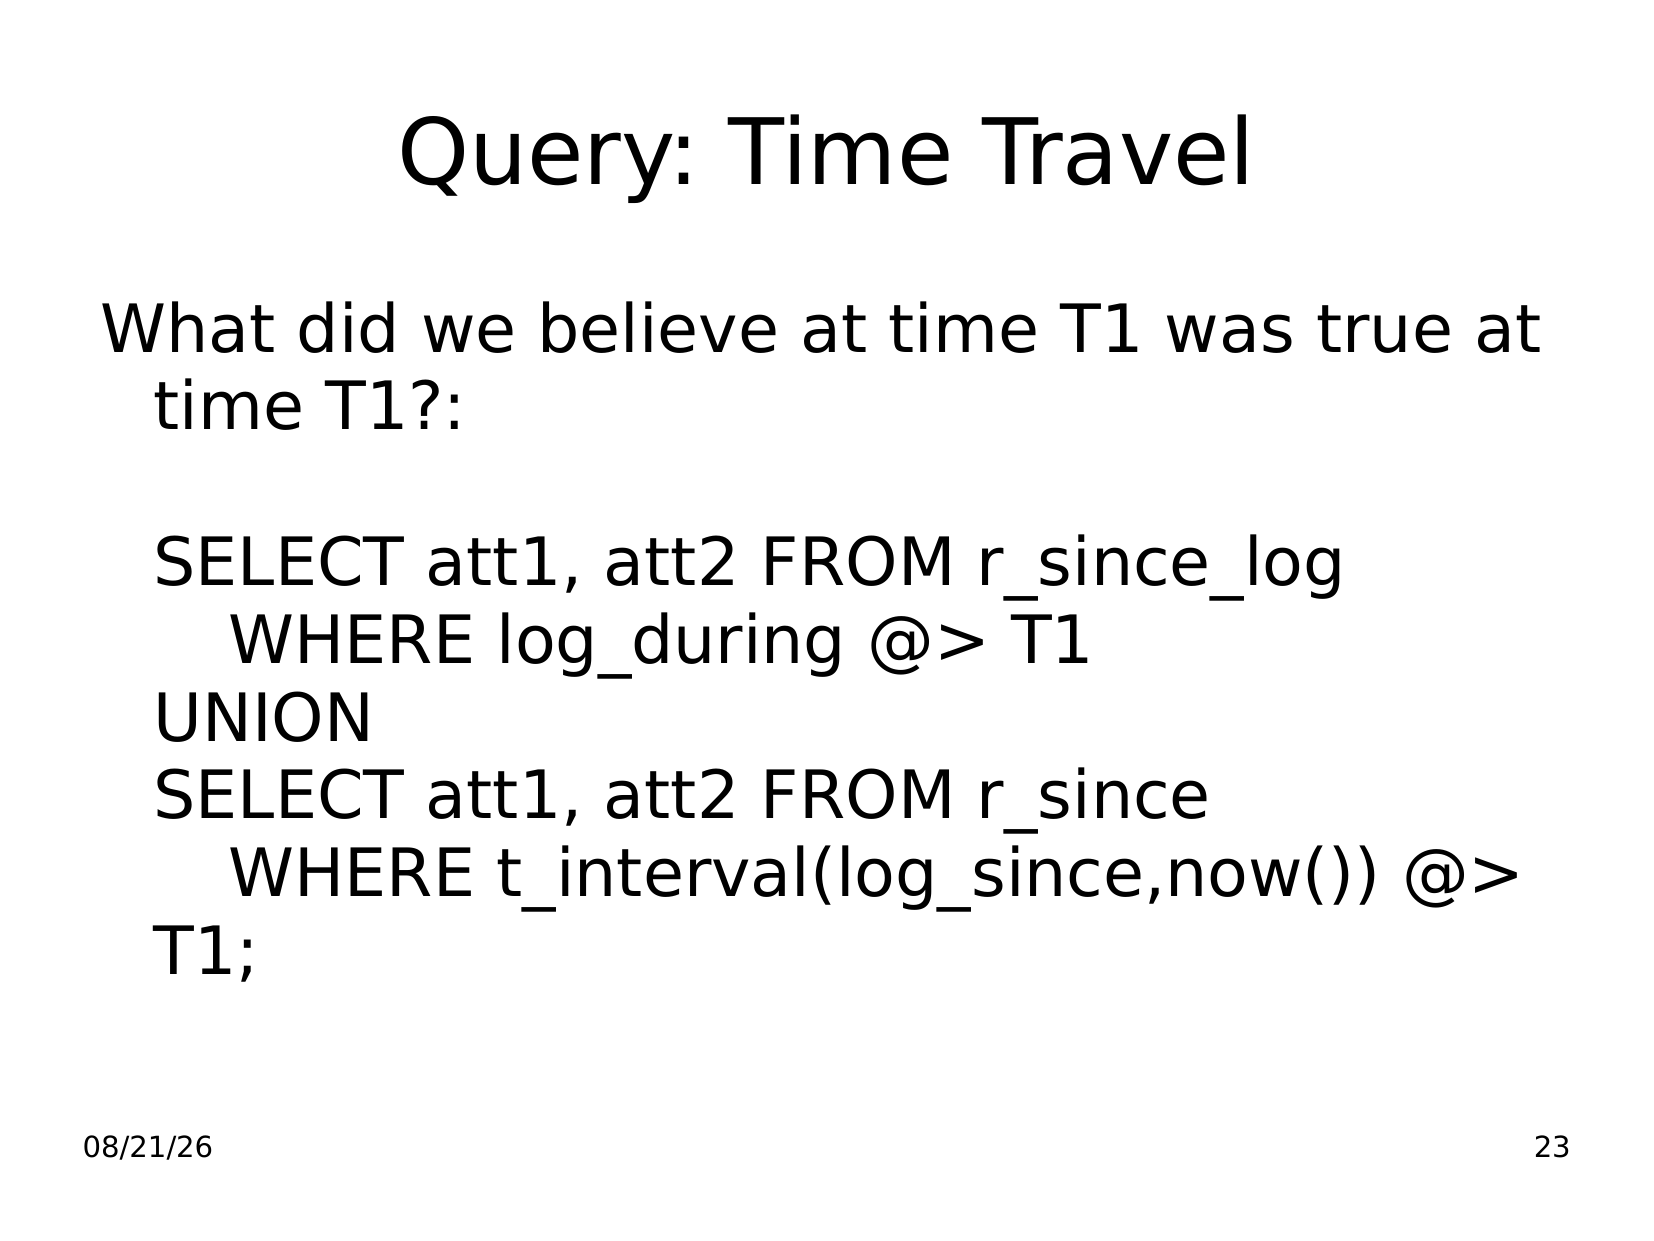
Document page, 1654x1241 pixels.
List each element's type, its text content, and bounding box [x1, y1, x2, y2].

list What did we believe at time T1 was true at time T1?: SELECT att1, att2 FROM r_since_log WHERE log_during @> T1 UNION SELECT att1, att2 FROM r_since WHERE t_interval(log_since,now()) @> T1; [82, 290, 1571, 1094]
title Query: Time Travel [82, 56, 1571, 250]
